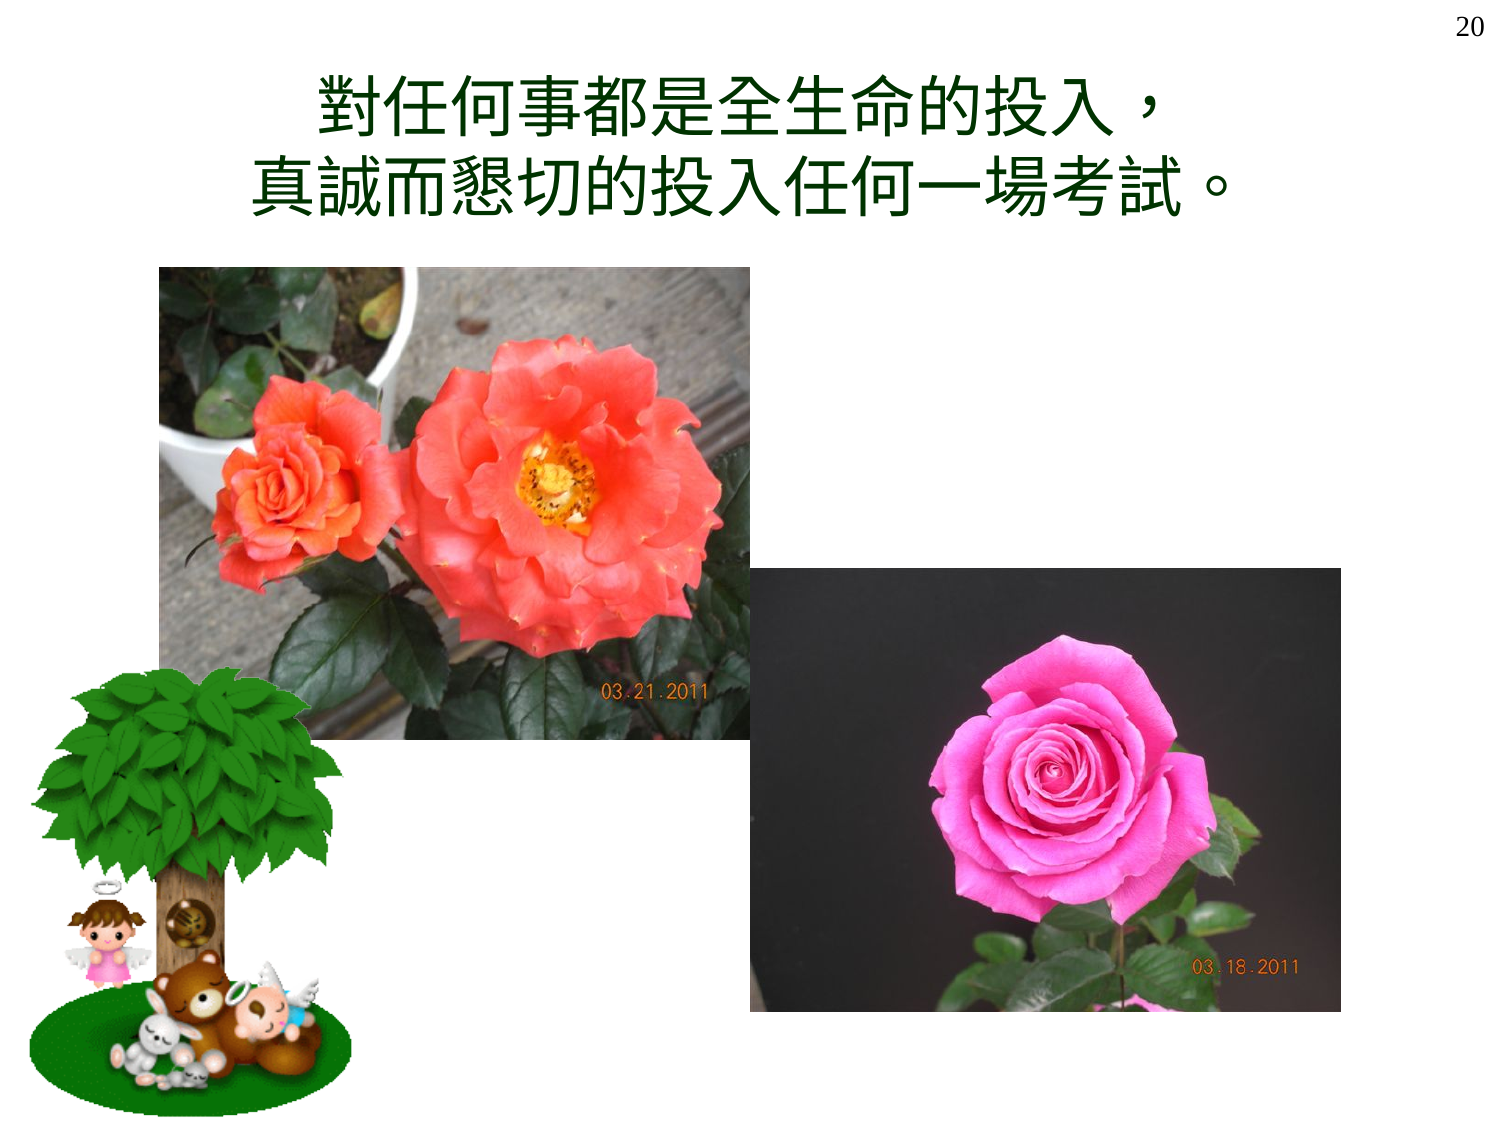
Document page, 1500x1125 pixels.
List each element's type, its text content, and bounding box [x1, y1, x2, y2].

picture [0, 267, 1341, 1125]
text_box <編號> [1249, 0, 1500, 76]
title 對任何事都是全生命的投入， 真誠而懇切的投入任何一場考試。 [137, 54, 1363, 232]
